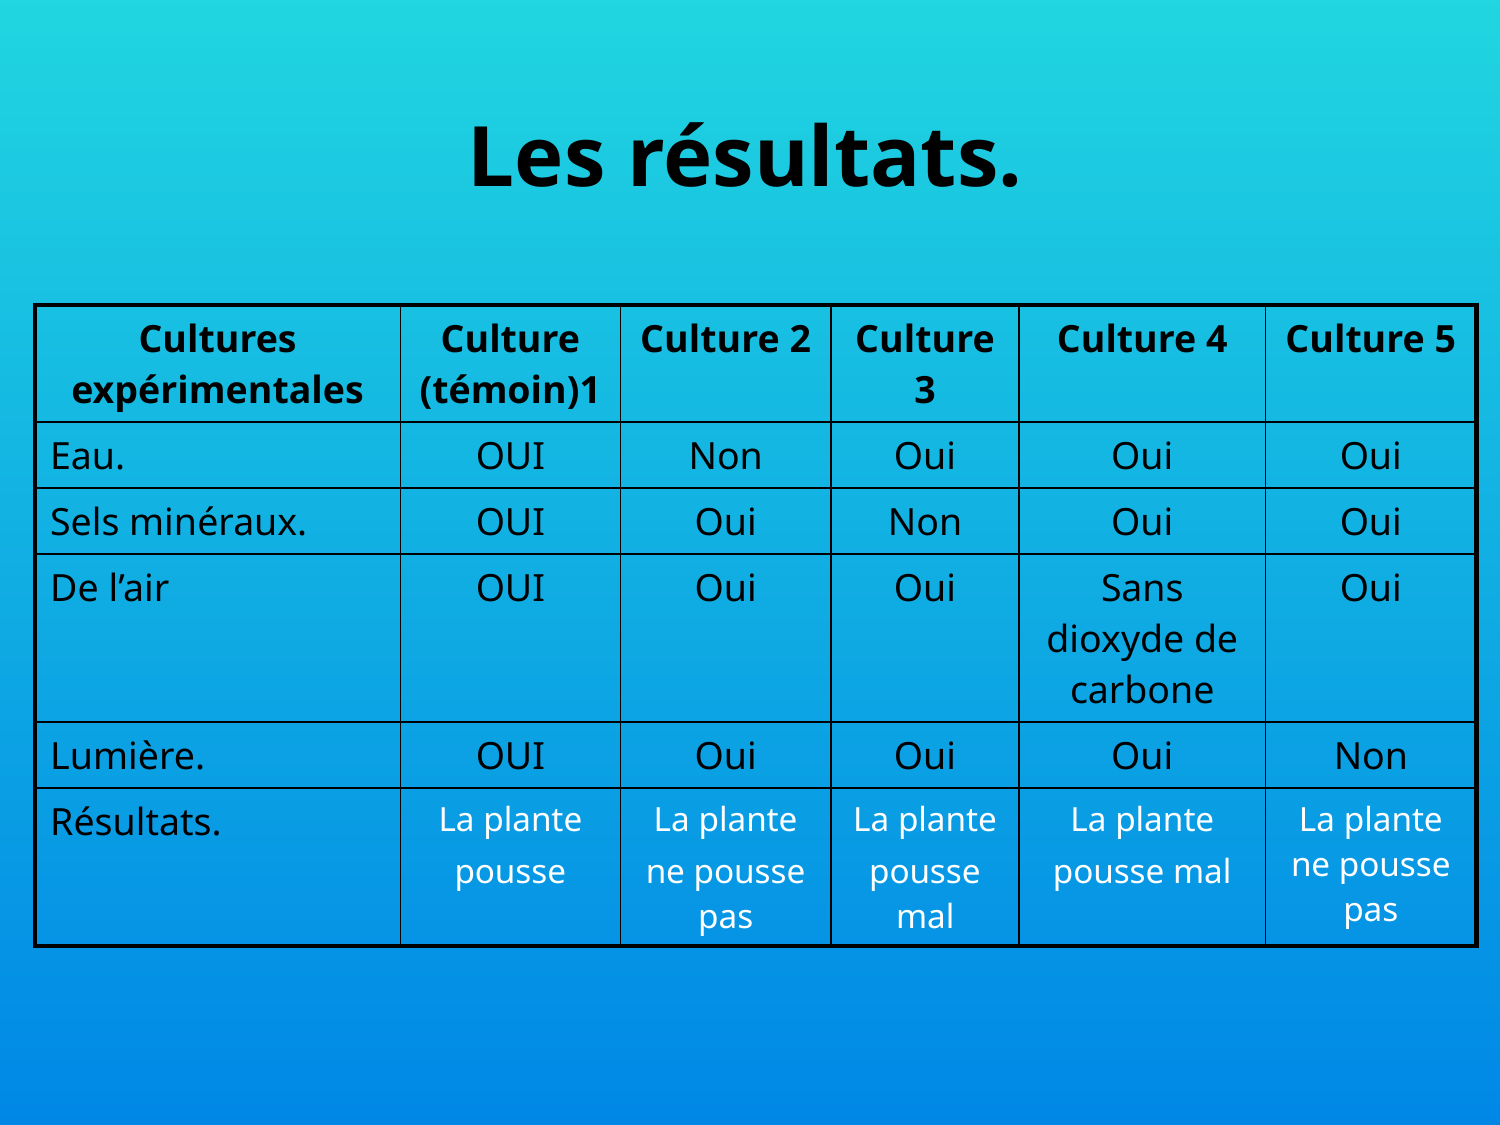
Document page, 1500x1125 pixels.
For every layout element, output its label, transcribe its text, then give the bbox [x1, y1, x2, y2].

table_cell La plante pousse mal [1020, 789, 1265, 944]
table_cell La plante ne pousse pas [621, 789, 830, 944]
table_cell Non [621, 423, 830, 487]
table_cell Eau. [37, 423, 400, 487]
table_header Culture 4 [1020, 307, 1265, 421]
table_cell Non [832, 489, 1018, 553]
table_header Culture 5 [1266, 307, 1474, 421]
table_cell Oui [1266, 423, 1474, 487]
table_cell Résultats. [37, 789, 400, 944]
table_header Culture 2 [621, 307, 830, 421]
table_cell Sels minéraux. [37, 489, 400, 553]
table_cell Oui [1020, 723, 1265, 787]
table_cell Oui [621, 555, 830, 721]
table_cell Oui [832, 423, 1018, 487]
table_cell Oui [1020, 423, 1265, 487]
table_cell Oui [621, 489, 830, 553]
table_cell Oui [1266, 489, 1474, 553]
table_cell Oui [1266, 555, 1474, 721]
table_cell OUI [401, 723, 620, 787]
title Les résultats. [70, 93, 1421, 213]
table_cell Oui [832, 723, 1018, 787]
table_cell De l’air [37, 555, 400, 721]
table_cell La plante pousse [401, 789, 620, 944]
table_cell OUI [401, 489, 620, 553]
table_cell Oui [832, 555, 1018, 721]
table_cell OUI [401, 423, 620, 487]
table_cell OUI [401, 555, 620, 721]
table_cell Oui [621, 723, 830, 787]
table_cell Oui [1020, 489, 1265, 553]
table_cell La plante ne pousse pas [1266, 789, 1474, 944]
table_cell Lumière. [37, 723, 400, 787]
table_cell Sans dioxyde de carbone [1020, 555, 1265, 721]
table_cell La plante pousse mal [832, 789, 1018, 944]
table_header Cultures expérimentales [37, 307, 400, 421]
table_header Culture (témoin)1 [401, 307, 620, 421]
table_header Culture 3 [832, 307, 1018, 421]
table_cell Non [1266, 723, 1474, 787]
